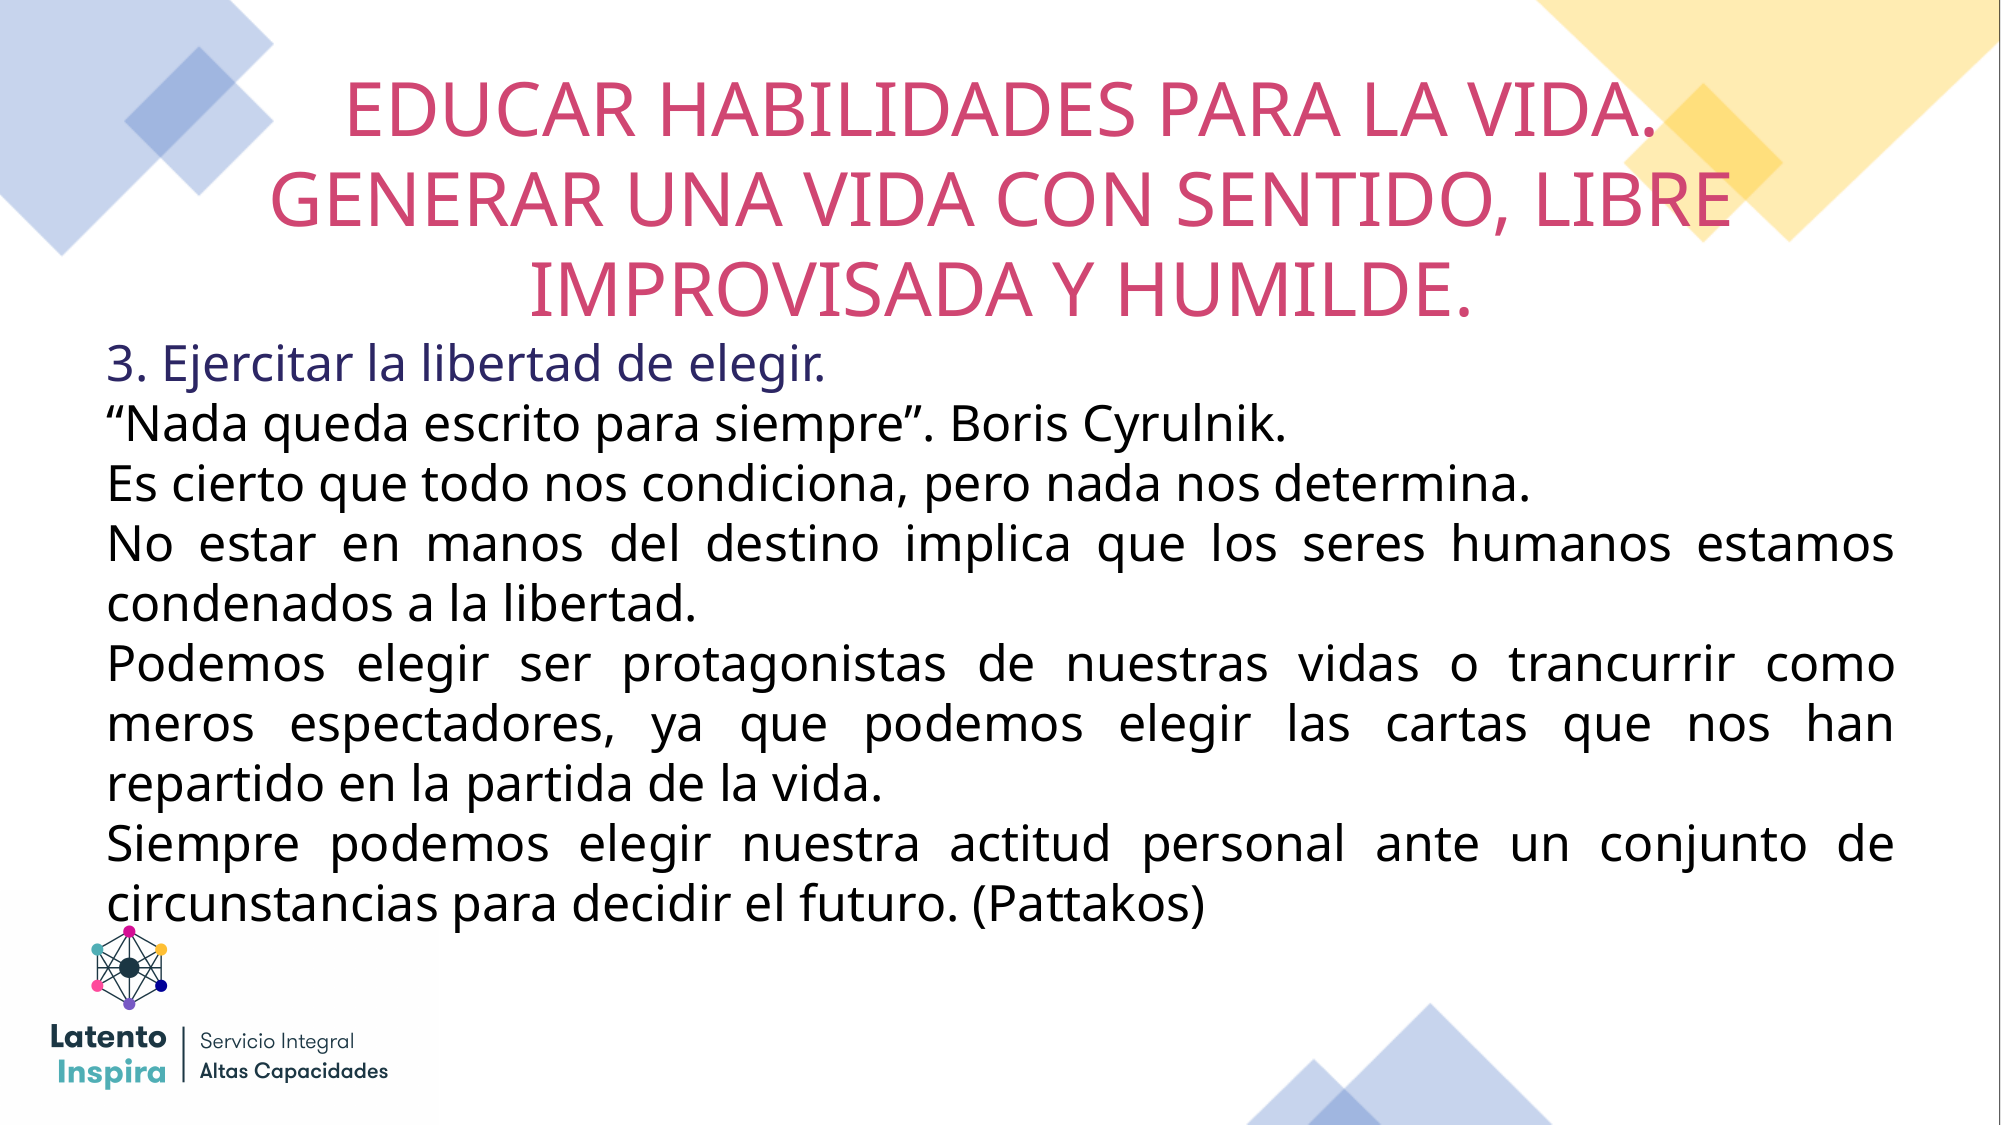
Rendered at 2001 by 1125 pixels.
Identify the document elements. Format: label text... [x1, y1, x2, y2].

text_box EDUCAR HABILIDADES PARA LA VIDA. GENERAR UNA VIDA CON SENTIDO, LIBRE IMPROVISADA Y HUMILDE. 3. Ejercitar la libertad de elegir. “Nada queda escrito para siempre”. Boris Cyrulnik. Es cierto que todo nos condiciona, pero nada nos determina. No estar en manos del destino implica que los seres humanos estamos condenados a la libertad. Podemos elegir ser protagonistas de nuestras vidas o trancurrir como meros espectadores, ya que podemos elegir las cartas que nos han repartido en la partida de la vida. Siempre podemos elegir nuestra actitud personal ante un conjunto de circunstancias para decidir el futuro. (Pattakos) [91, 53, 1912, 939]
picture [0, 0, 2001, 1125]
